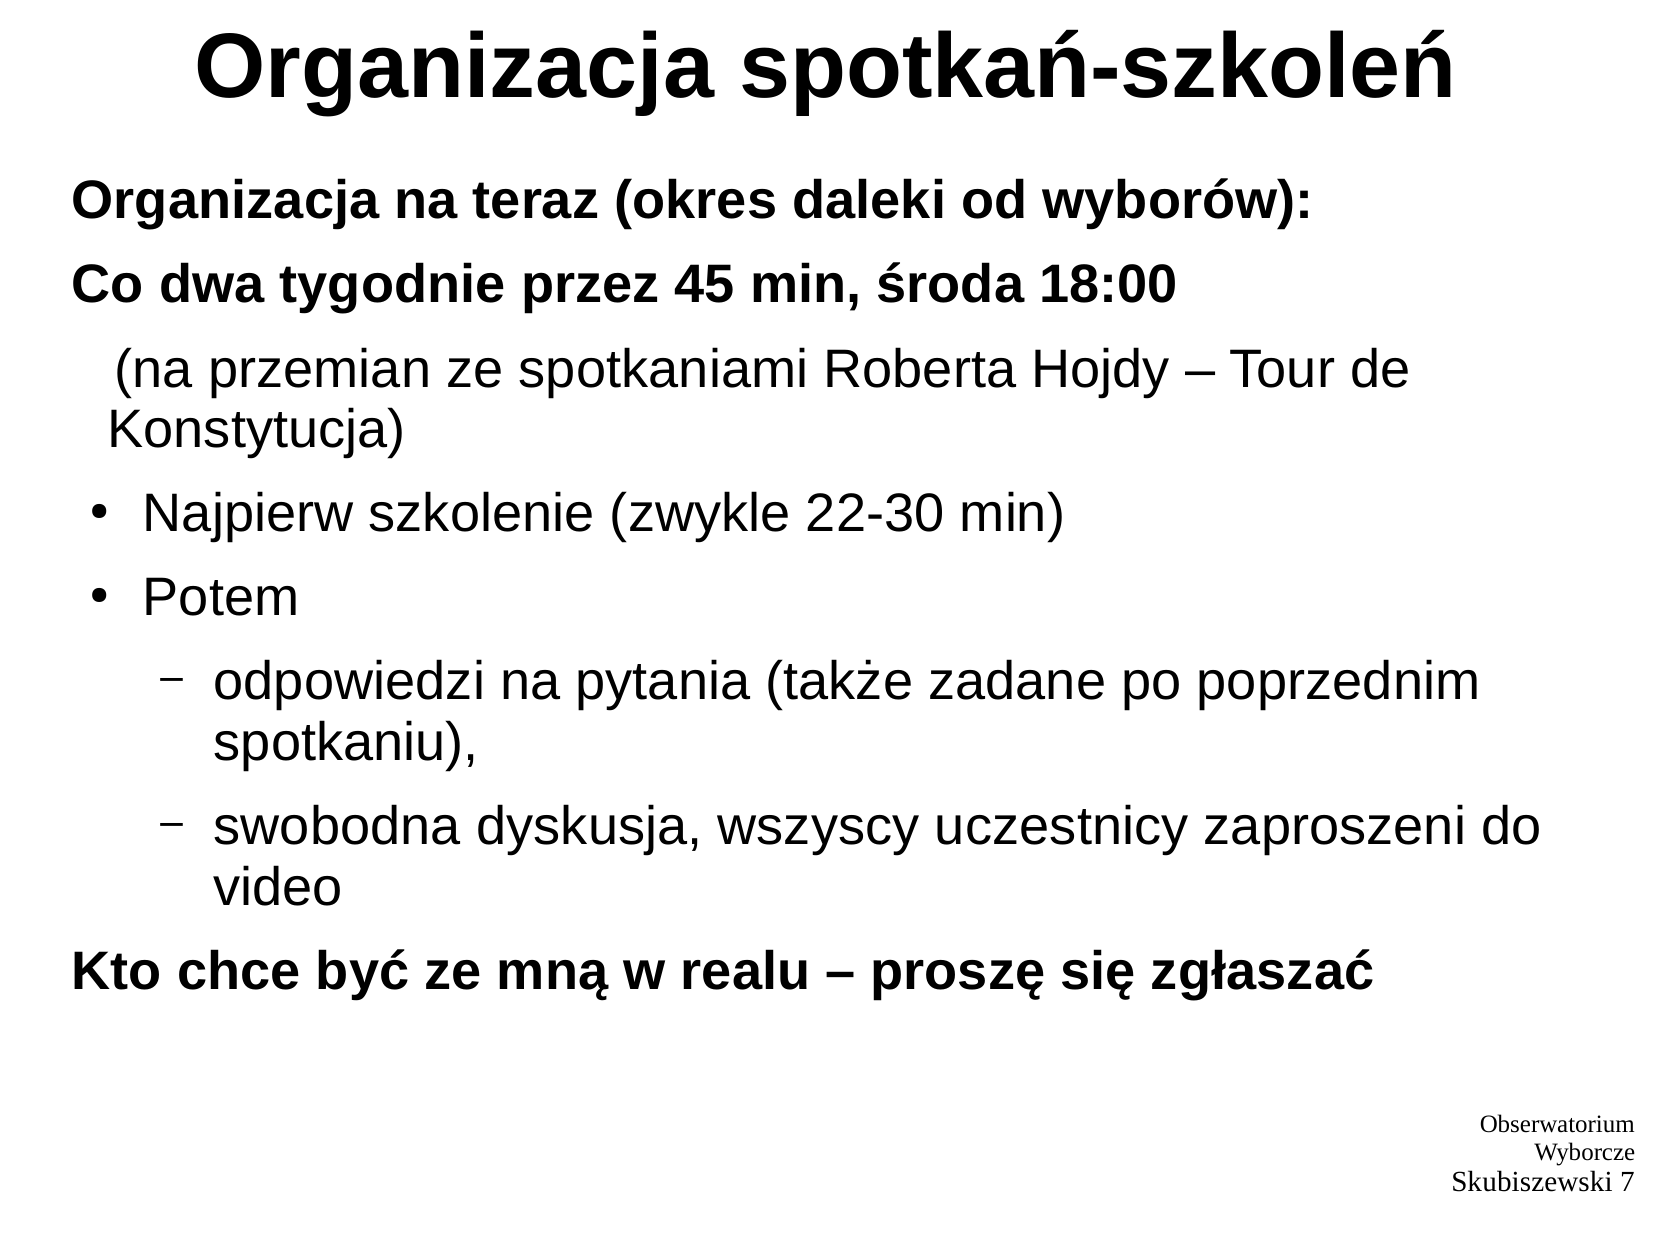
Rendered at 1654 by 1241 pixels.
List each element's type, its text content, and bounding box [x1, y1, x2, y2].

title Organizacja spotkań-szkoleń [82, 15, 1571, 223]
subtitle Organizacja na teraz (okres daleki od wyborów): Co dwa tygodnie przez 45 min, środa 18:00 (na przemian ze spotkaniami Roberta Hojdy – Tour de Konstytucja) Najpierw szkolenie (zwykle 22-30 min) Potem odpowiedzi na pytania (także zadane po poprzednim spotkaniu), swobodna dyskusja, wszyscy uczestnicy zaproszeni do video Kto chce być ze mną w realu – proszę się zgłaszać [71, 169, 1561, 1171]
